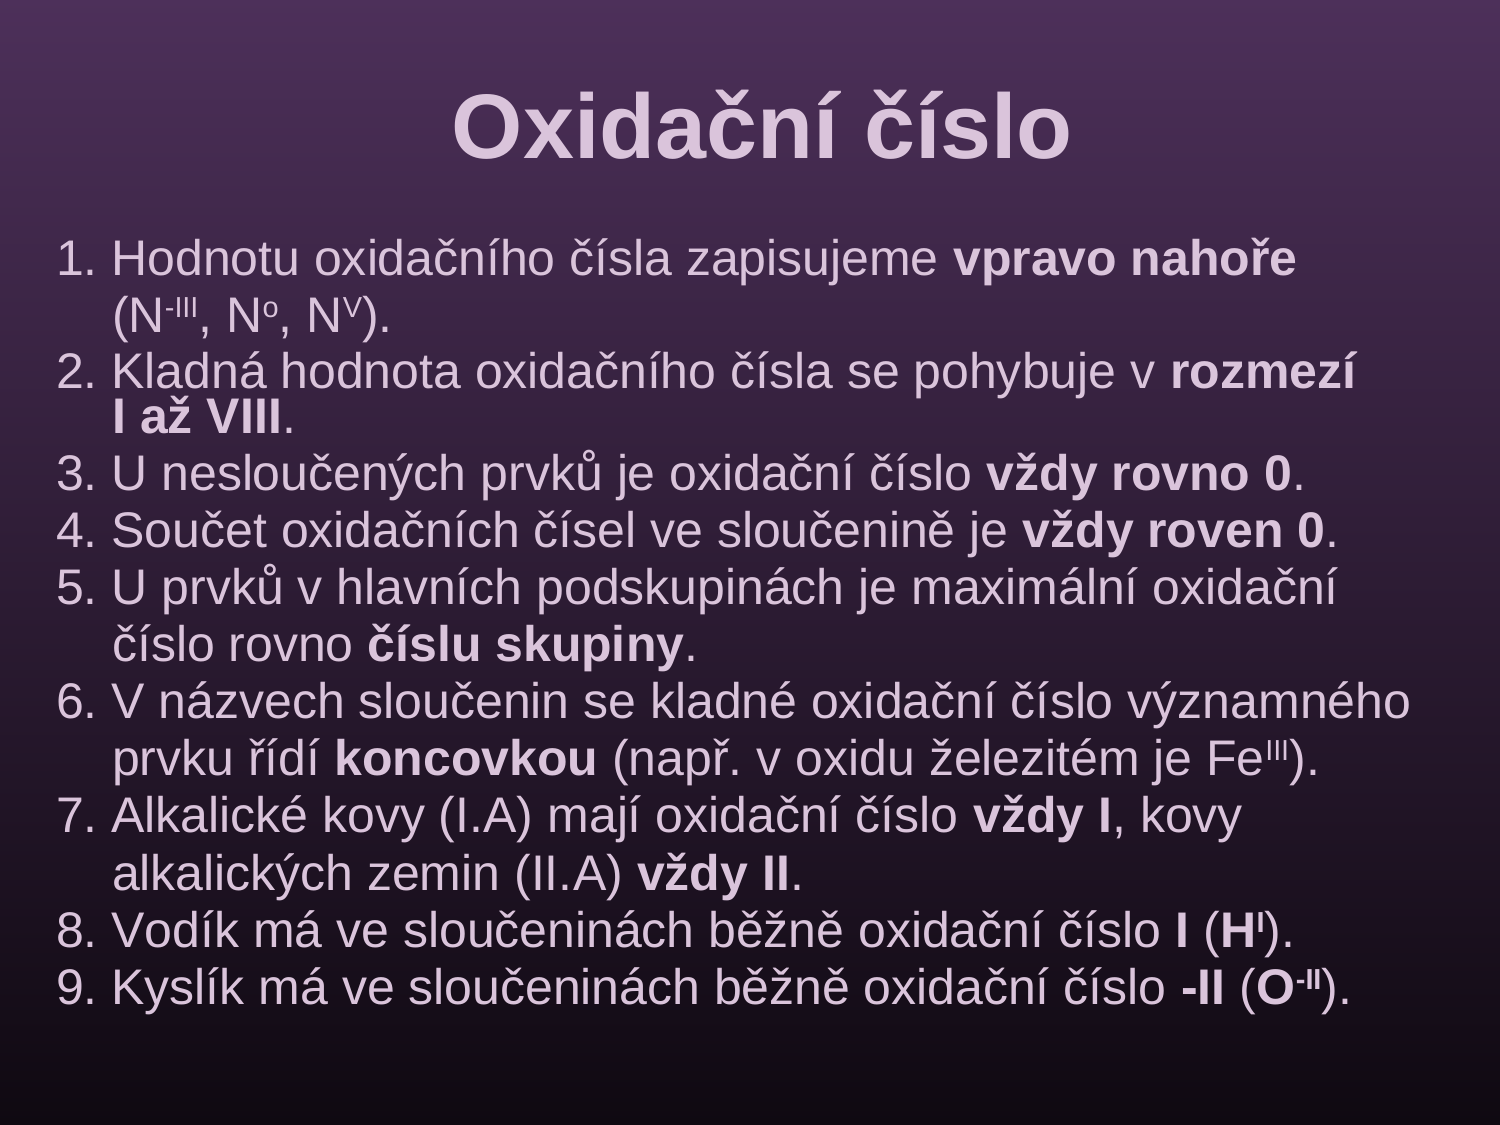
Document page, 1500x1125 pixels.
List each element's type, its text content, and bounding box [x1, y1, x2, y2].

title Oxidační číslo [75, 45, 1426, 209]
list 1. Hodnotu oxidačního čísla zapisujeme vpravo nahoře (N-III, No, NV). 2. Kladná hodnota oxidačního čísla se pohybuje v rozmezí I až VIII. 3. U nesloučených prvků je oxidační číslo vždy rovno 0. 4. Součet oxidačních čísel ve sloučenině je vždy roven 0. 5. U prvků v hlavních podskupinách je maximální oxidační číslo rovno číslu skupiny. 6. V názvech sloučenin se kladné oxidační číslo významného prvku řídí koncovkou (např. v oxidu železitém je FeIII). 7. Alkalické kovy (I.A) mají oxidační číslo vždy I, kovy alkalických zemin (II.A) vždy II. 8. Vodík má ve sloučeninách běžně oxidační číslo I (HI). 9. Kyslík má ve sloučeninách běžně oxidační číslo -II (O-II). [41, 231, 1447, 1048]
